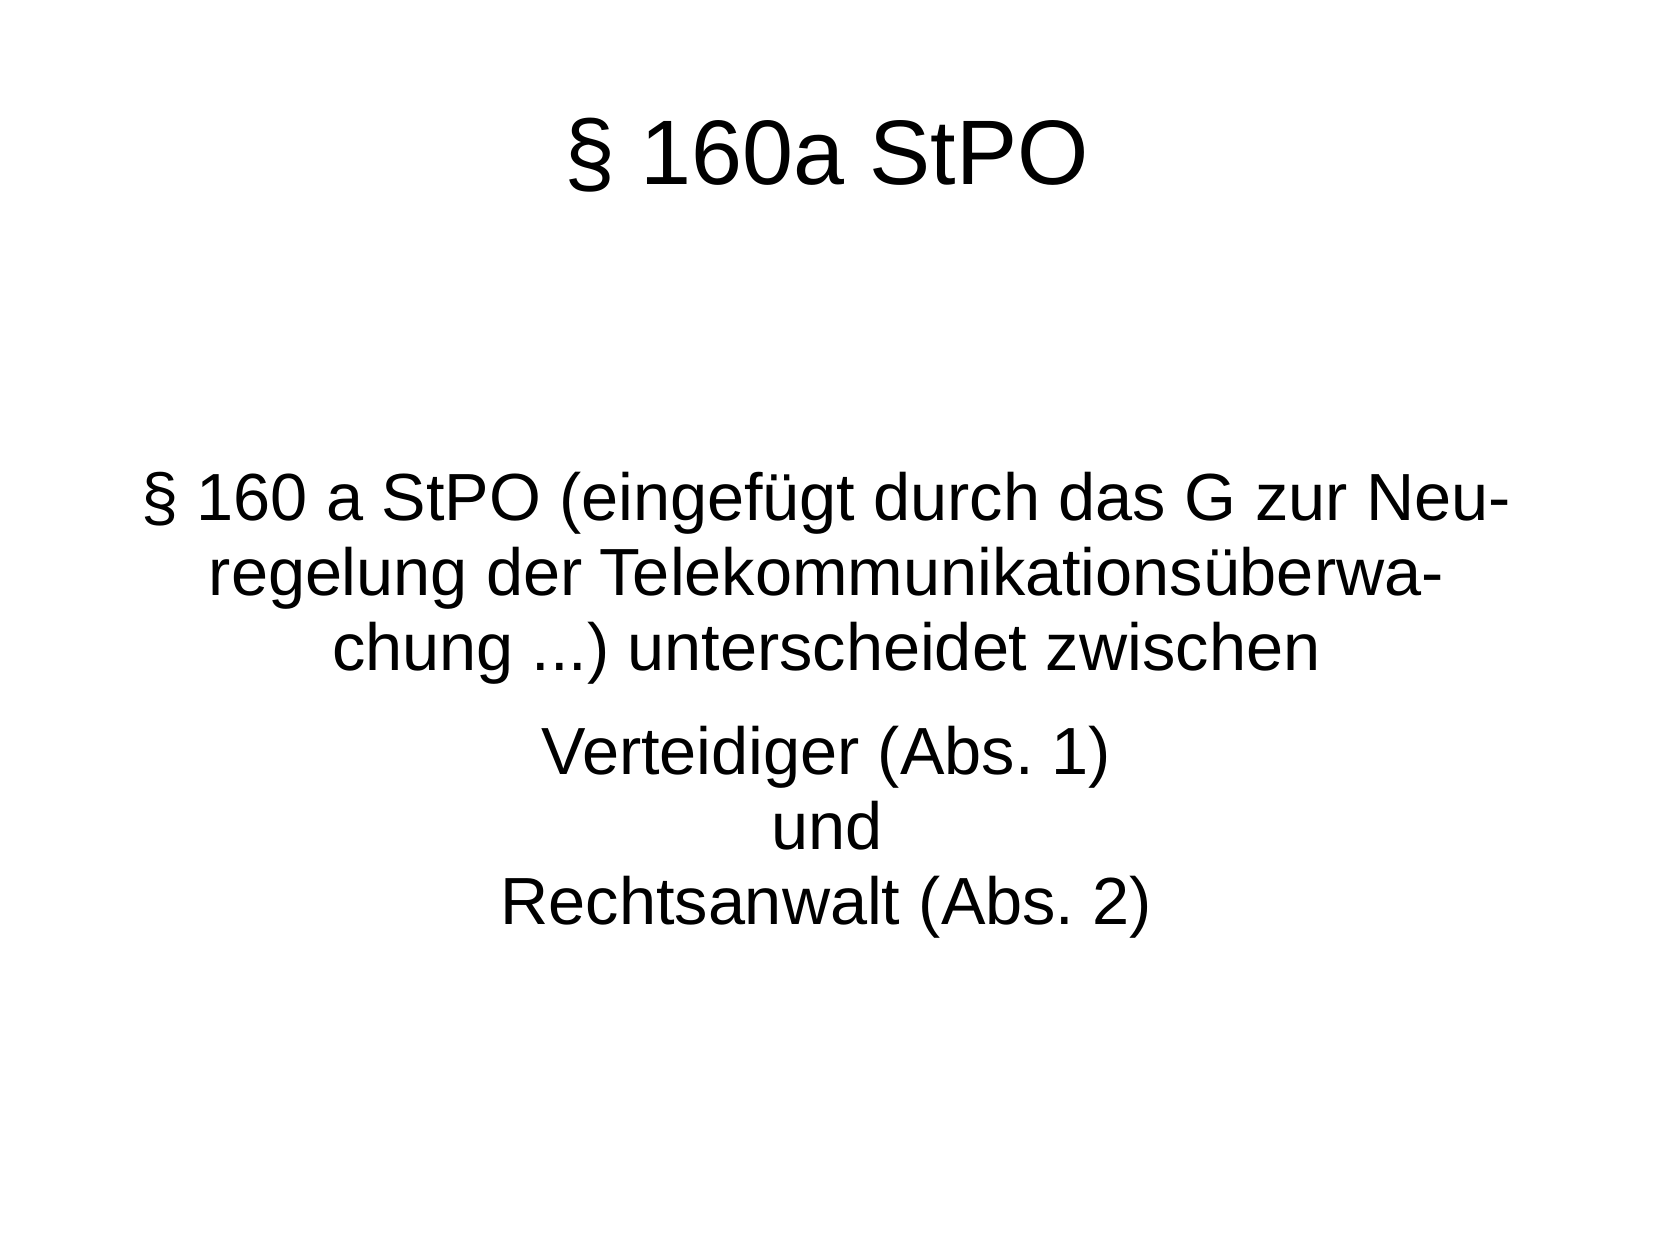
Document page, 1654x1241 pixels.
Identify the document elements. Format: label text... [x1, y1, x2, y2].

subtitle § 160 a StPO (eingefügt durch das G zur Neu-regelung der Telekommunikationsüberwa-chung ...) unterscheidet zwischen Verteidiger (Abs. 1) und Rechtsanwalt (Abs. 2) [82, 297, 1571, 1102]
title § 160a StPO [82, 49, 1571, 257]
